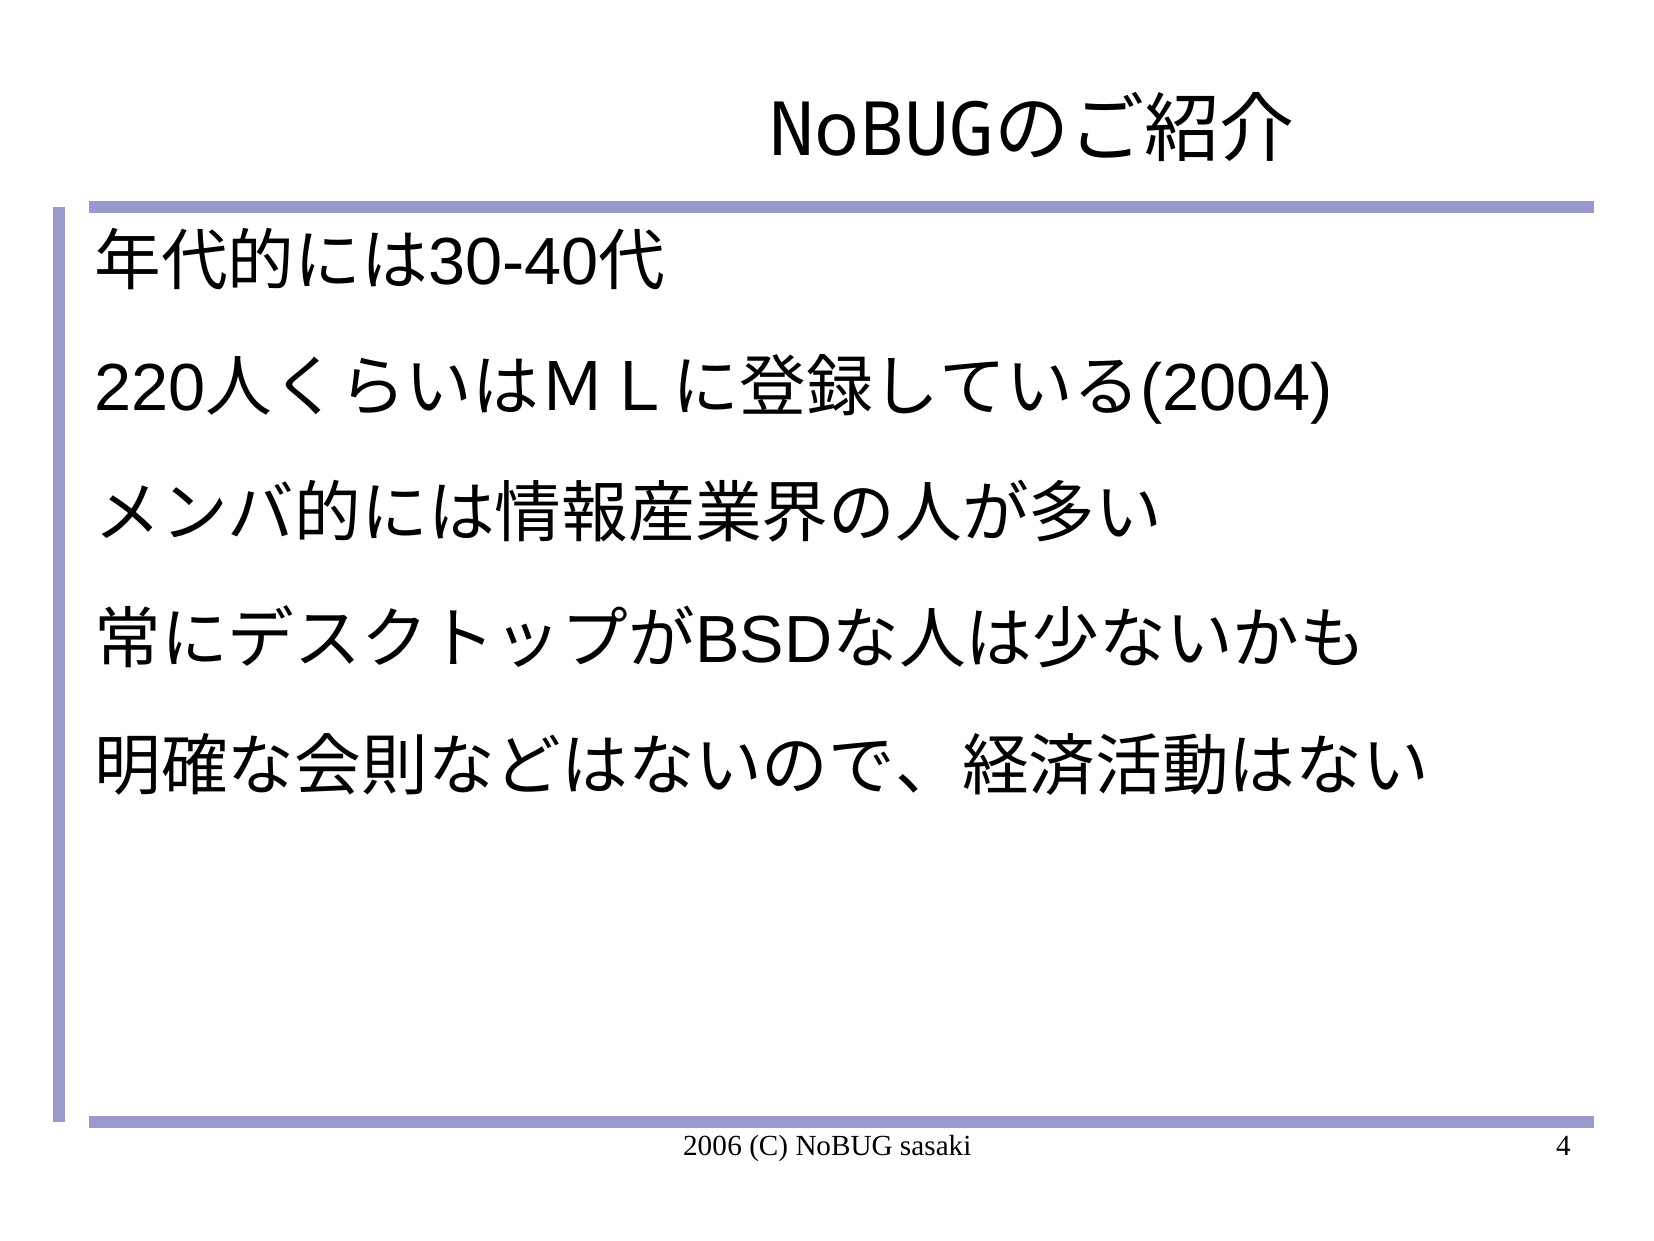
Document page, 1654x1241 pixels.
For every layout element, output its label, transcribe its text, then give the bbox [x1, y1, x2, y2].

list 年代的には30-40代 220人くらいはＭＬに登録している(2004) メンバ的には情報産業界の人が多い 常にデスクトップがBSDな人は少ないかも 明確な会則などはないので、経済活動はない [76, 206, 1565, 1123]
title NoBUGのご紹介 [501, 59, 1563, 187]
